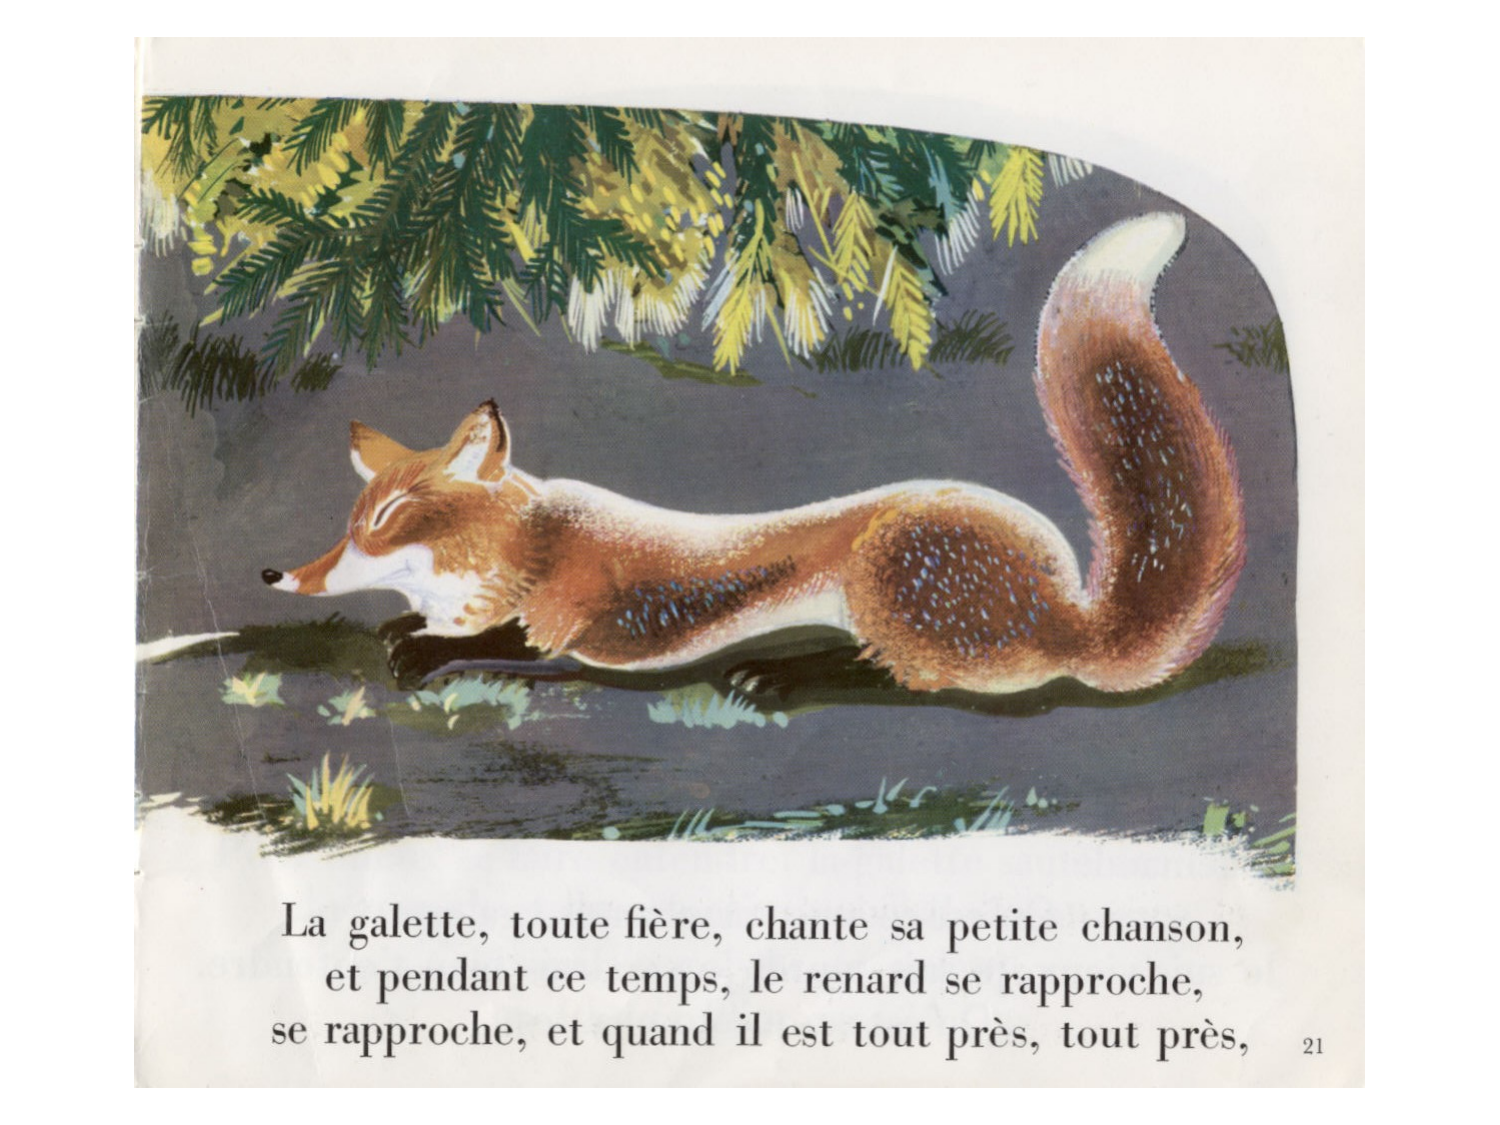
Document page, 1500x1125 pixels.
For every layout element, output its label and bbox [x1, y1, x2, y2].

picture [134, 37, 1365, 1088]
